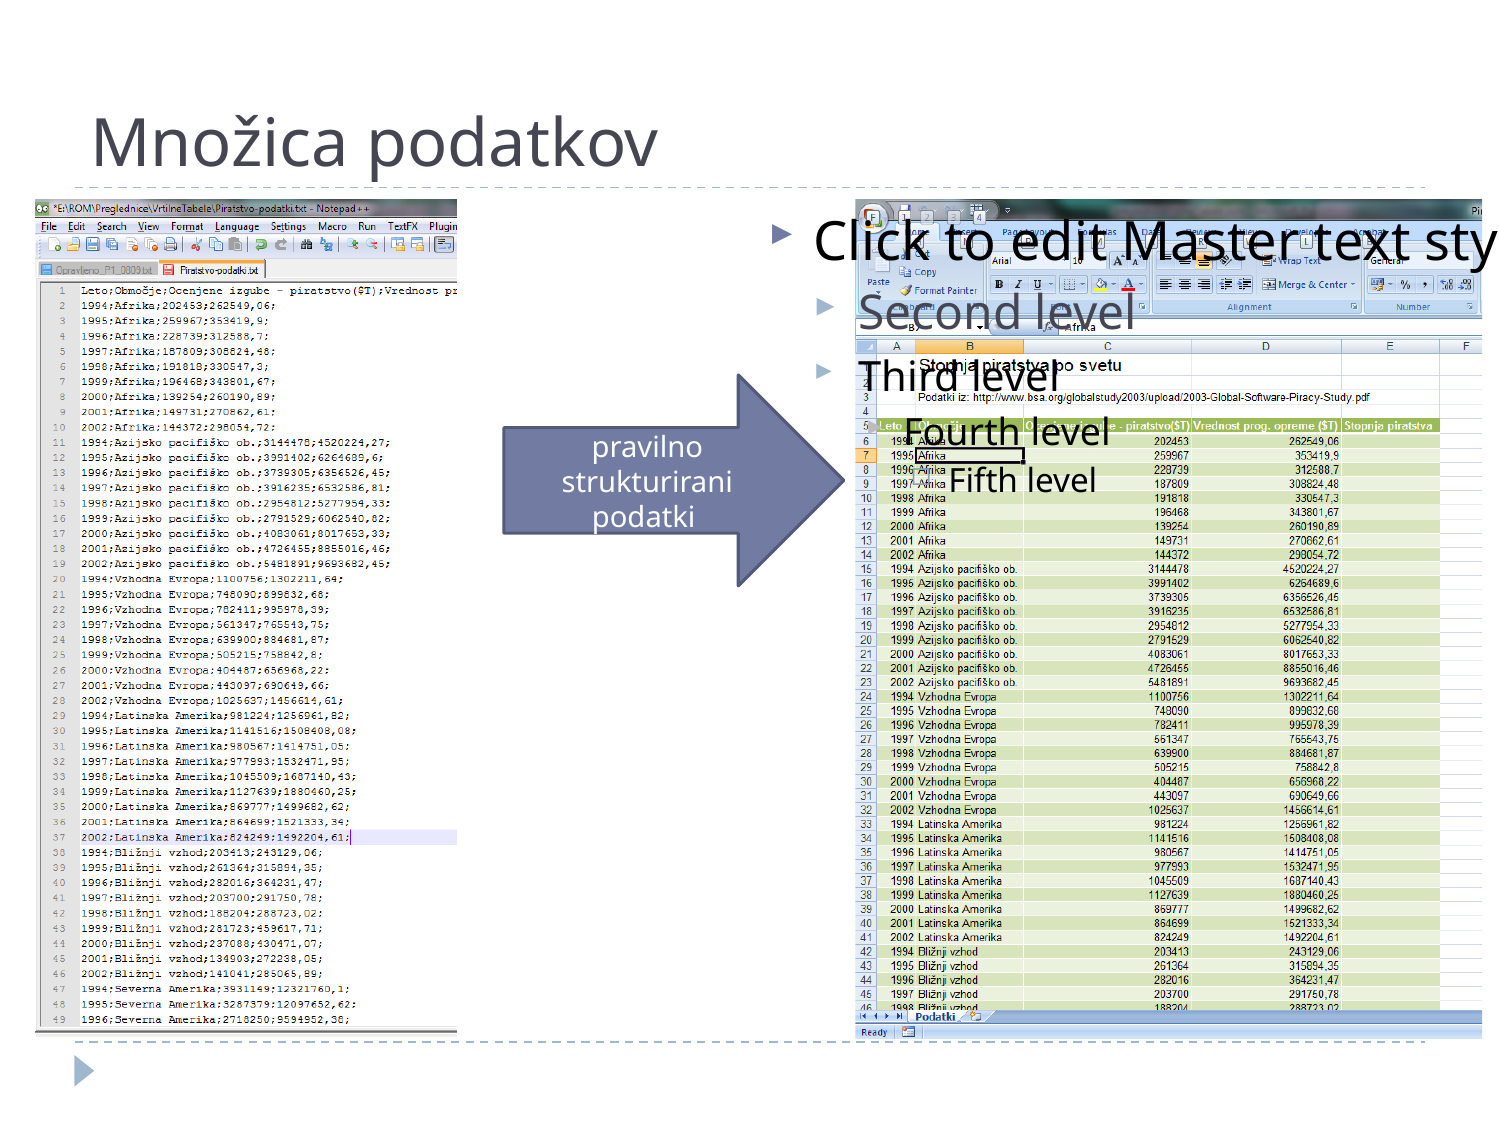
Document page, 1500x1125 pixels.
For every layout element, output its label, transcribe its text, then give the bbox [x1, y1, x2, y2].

picture [855, 199, 1483, 1039]
text_box pravilno strukturirani podatki [503, 374, 844, 586]
title Množica podatkov [75, 24, 1425, 188]
picture [35, 199, 457, 1037]
